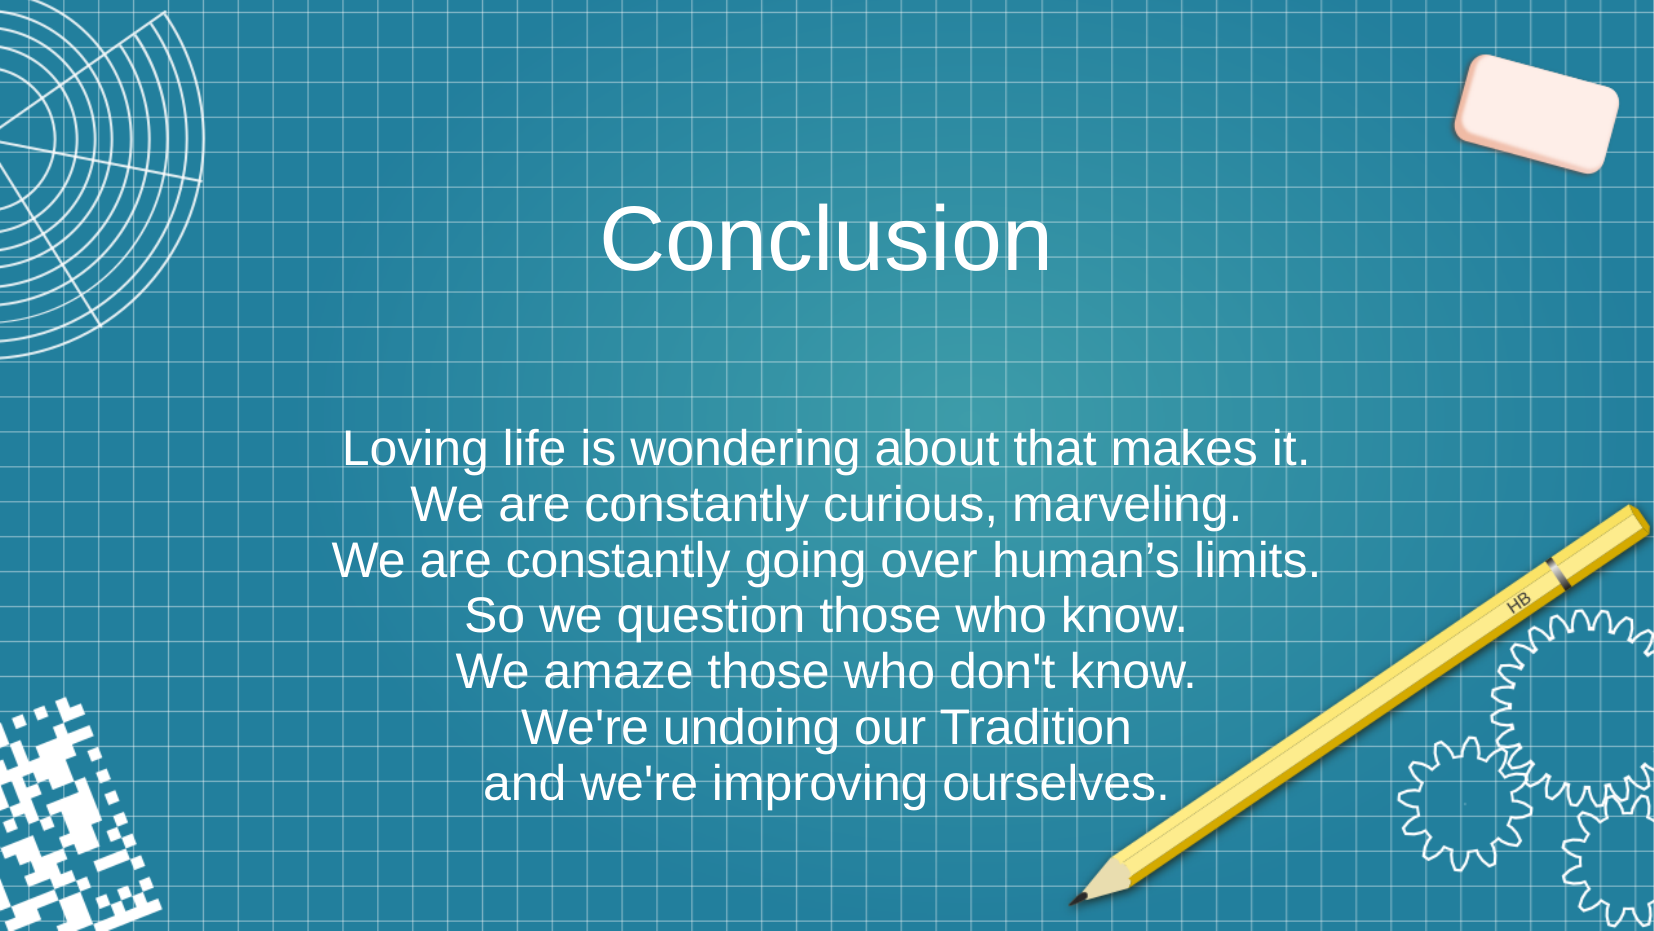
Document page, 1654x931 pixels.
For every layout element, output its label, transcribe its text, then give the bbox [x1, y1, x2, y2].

subtitle Loving life is wondering about that makes it. We are constantly curious, marveling. We are constantly going over human’s limits. So we question those who know. We amaze those who don't know. We're undoing our Tradition and we're improving ourselves. [82, 389, 1571, 842]
picture [0, 0, 1654, 931]
title Conclusion [82, 132, 1571, 346]
